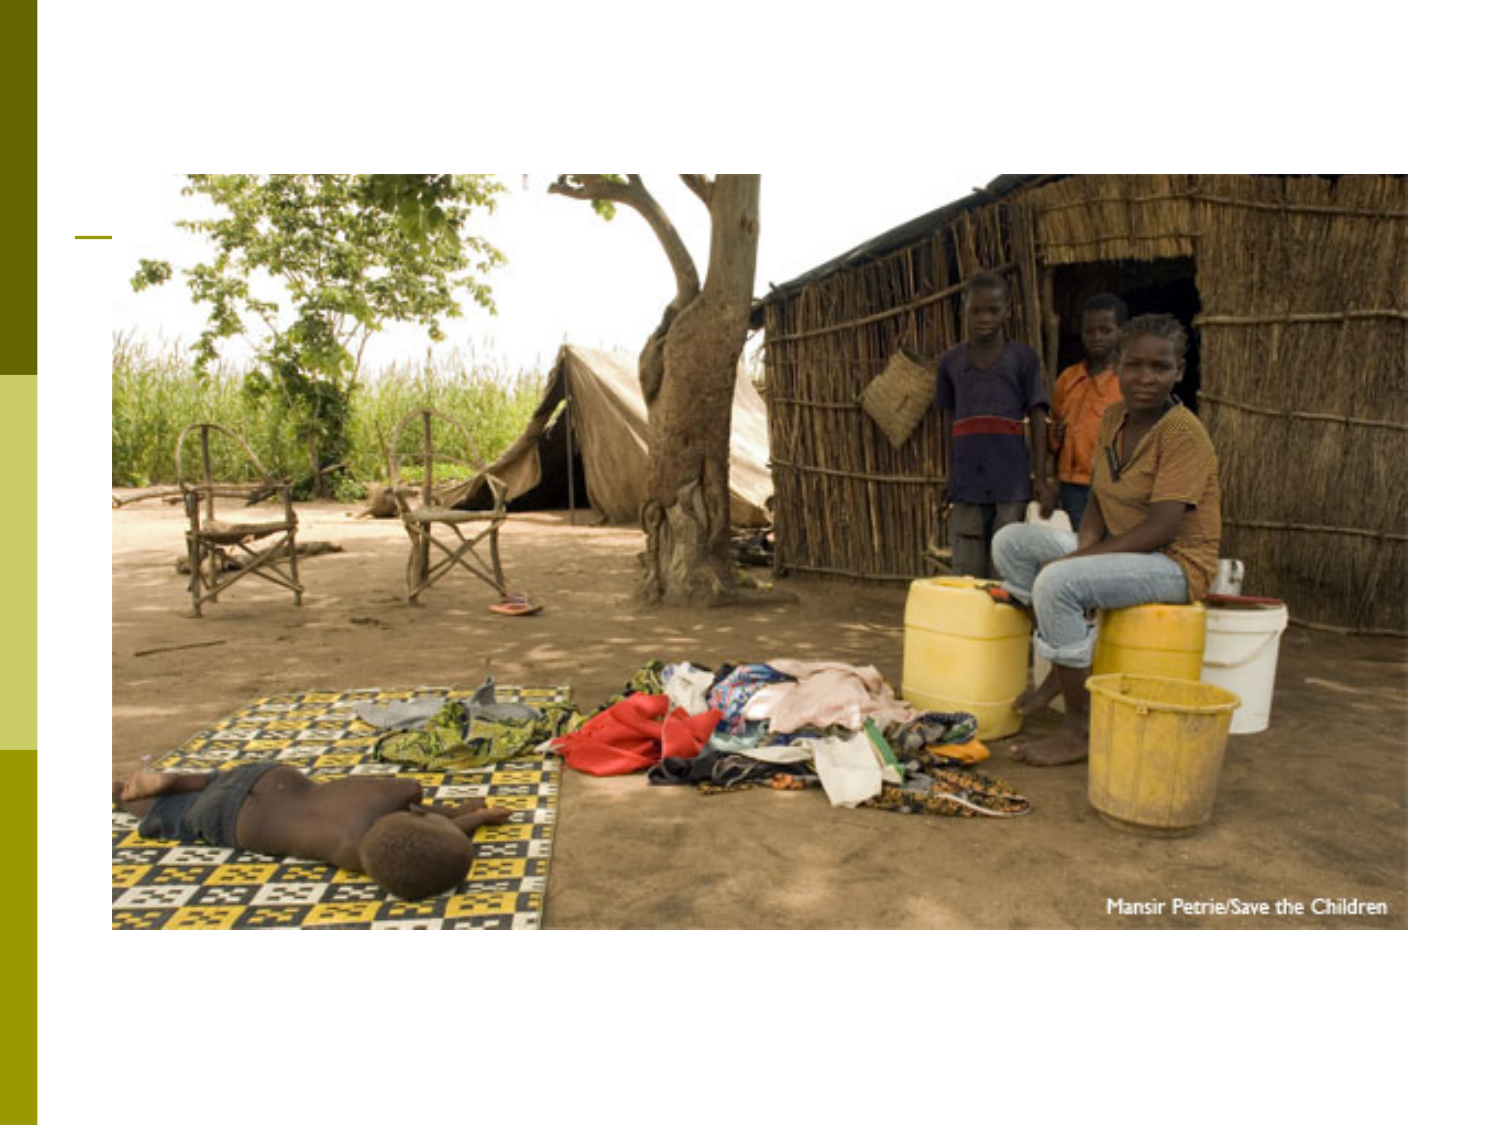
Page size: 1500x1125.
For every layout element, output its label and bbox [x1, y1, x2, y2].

picture [112, 174, 1408, 930]
